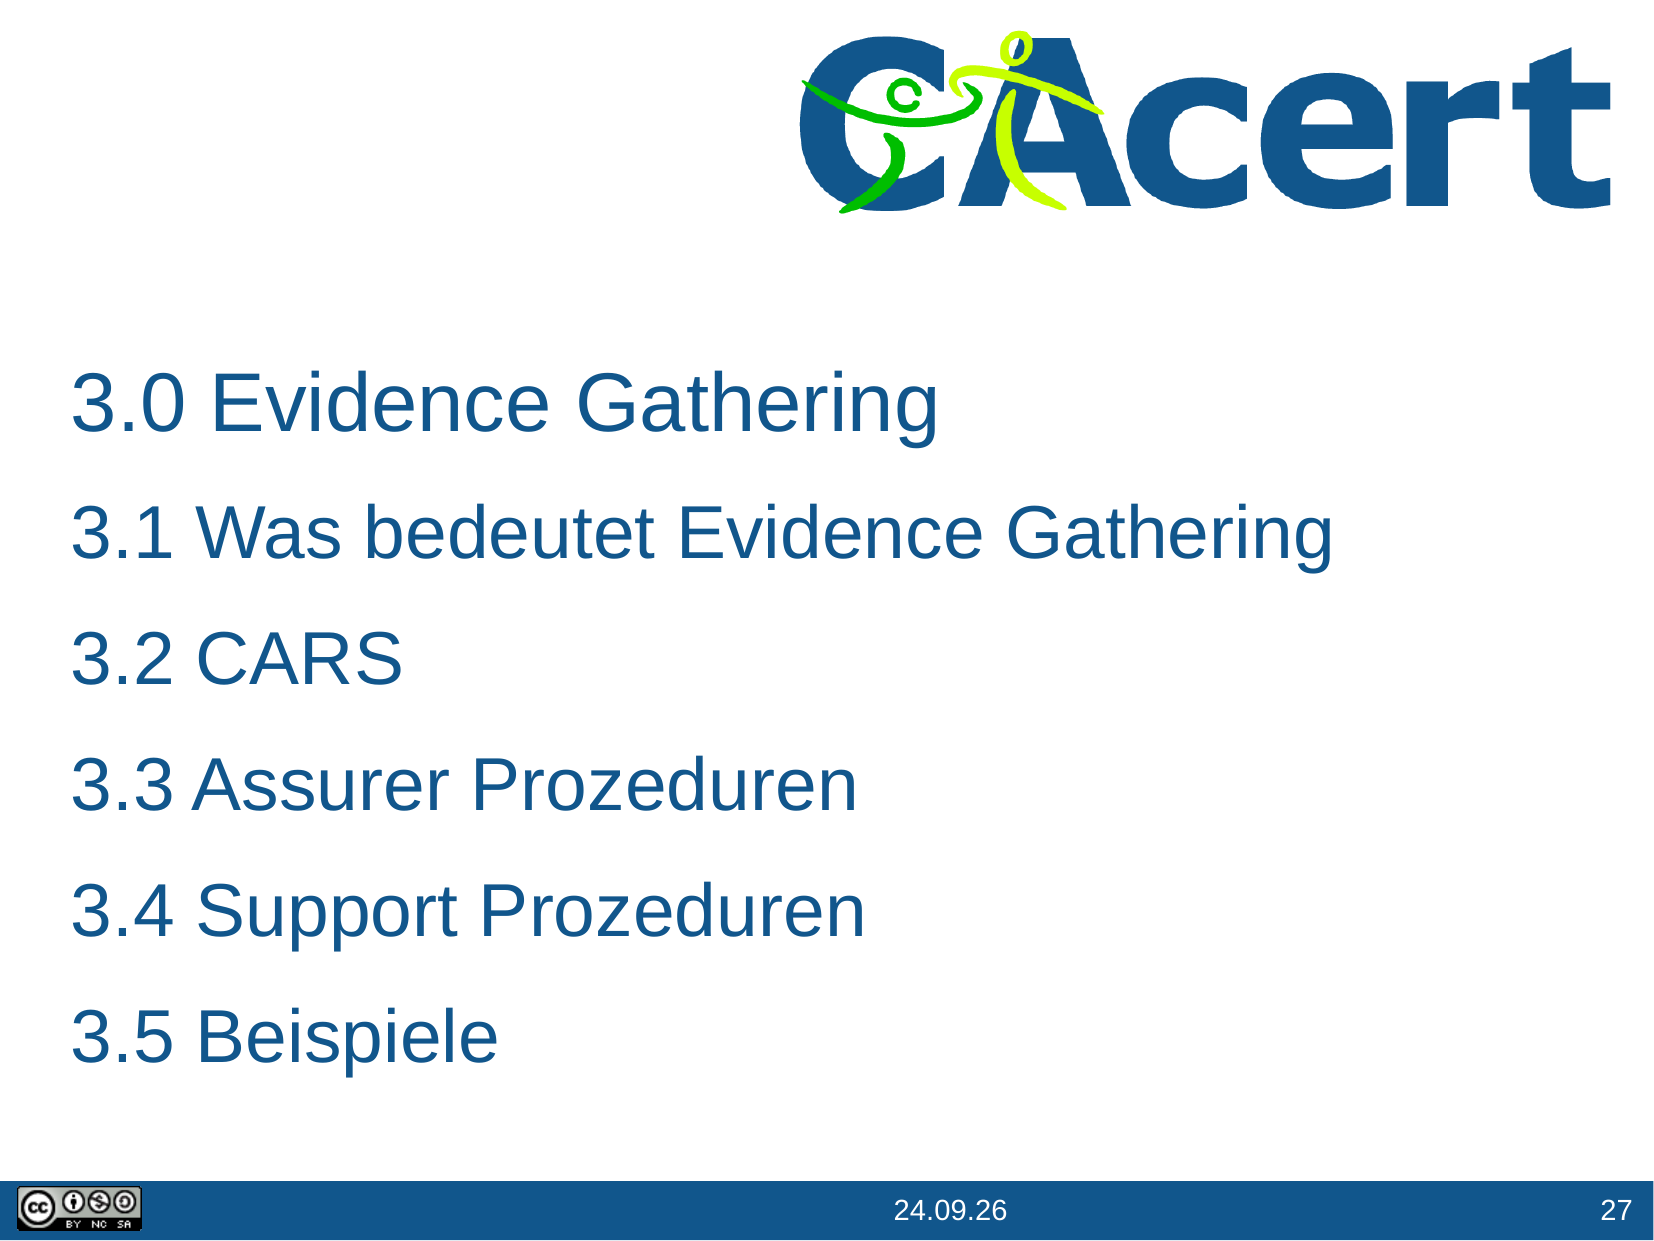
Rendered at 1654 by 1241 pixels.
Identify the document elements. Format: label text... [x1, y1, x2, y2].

picture [17, 1186, 142, 1231]
picture [797, 27, 1613, 215]
title 3.0 Evidence Gathering 3.1 Was bedeutet Evidence Gathering 3.2 CARS 3.3 Assurer Prozeduren 3.4 Support Prozeduren 3.5 Beispiele [70, 265, 1560, 1123]
